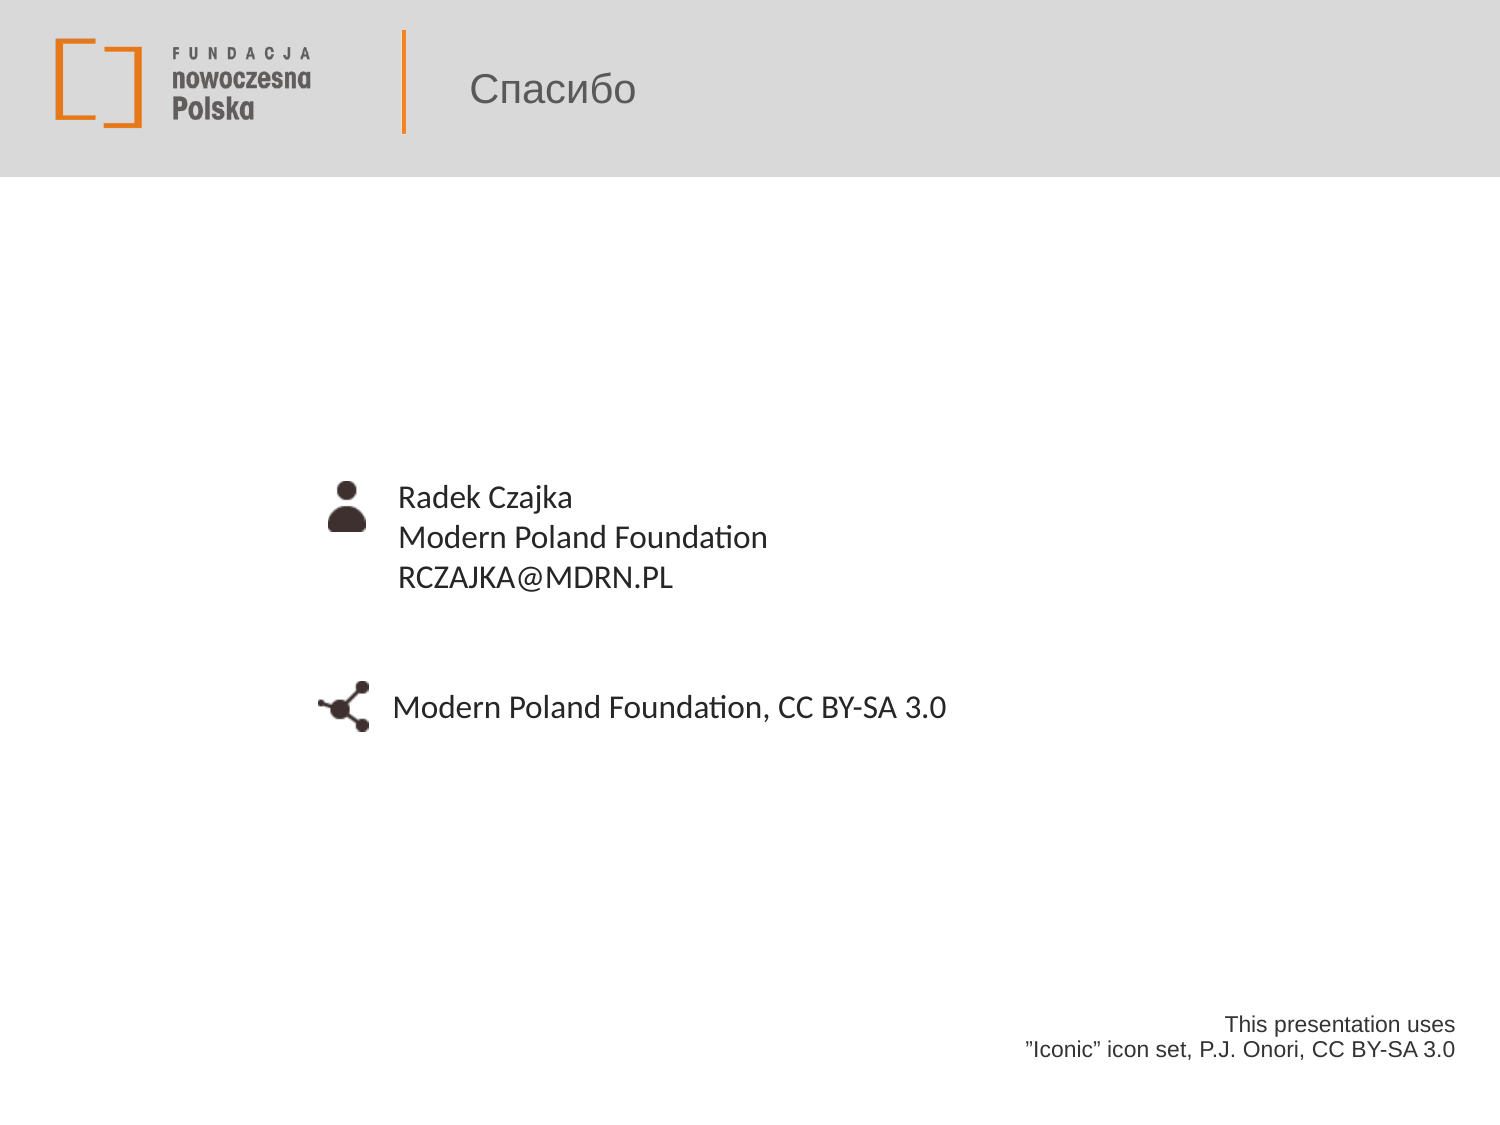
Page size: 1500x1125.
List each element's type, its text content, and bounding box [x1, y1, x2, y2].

text_box Radek Czajka Modern Poland Foundation RCZAJKA@MDRN.PL [383, 467, 1288, 603]
picture [395, 30, 422, 145]
picture [328, 481, 366, 532]
picture [53, 30, 313, 140]
text_box Modern Poland Foundation, CC BY-SA 3.0 [377, 677, 1205, 733]
text_box Спасибо [454, 54, 1046, 120]
picture [318, 681, 369, 732]
text_box This presentation uses ”Iconic” icon set, P.J. Onori, CC BY-SA 3.0 [35, 1003, 1471, 1083]
text_box [0, 0, 1500, 178]
